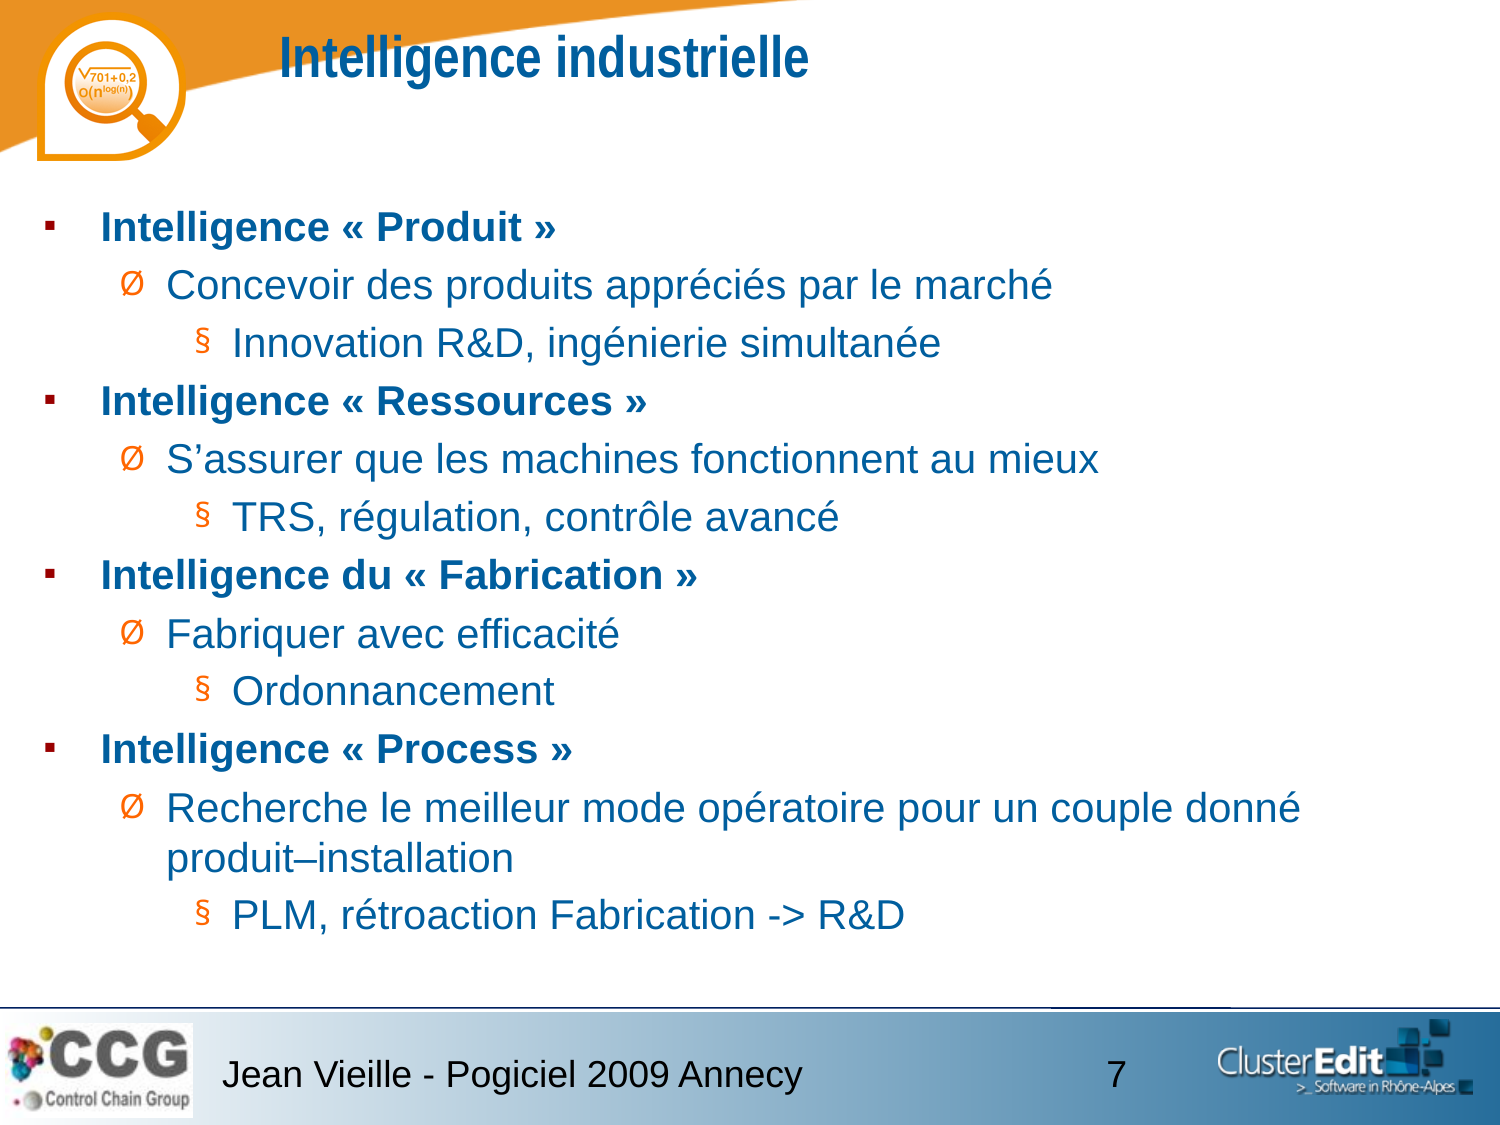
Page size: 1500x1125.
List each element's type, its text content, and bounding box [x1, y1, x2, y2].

footer Jean Vieille - Pogiciel 2009 Annecy [207, 1034, 1104, 1103]
picture [1218, 1019, 1473, 1095]
picture [5, 1023, 193, 1118]
list Intelligence « Produit » Concevoir des produits appréciés par le marché Innovation R&D, ingénierie simultanée Intelligence « Ressources » S’assurer que les machines fonctionnent au mieux TRS, régulation, contrôle avancé Intelligence du « Fabrication » Fabriquer avec efficacité Ordonnancement Intelligence « Process » Recherche le meilleur mode opératoire pour un couple donné produit–installation PLM, rétroaction Fabrication -> R&D [29, 184, 1471, 988]
slide_number <numéro> [1104, 1034, 1199, 1103]
title Intelligence industrielle [264, 12, 1471, 138]
picture [0, 0, 1500, 367]
